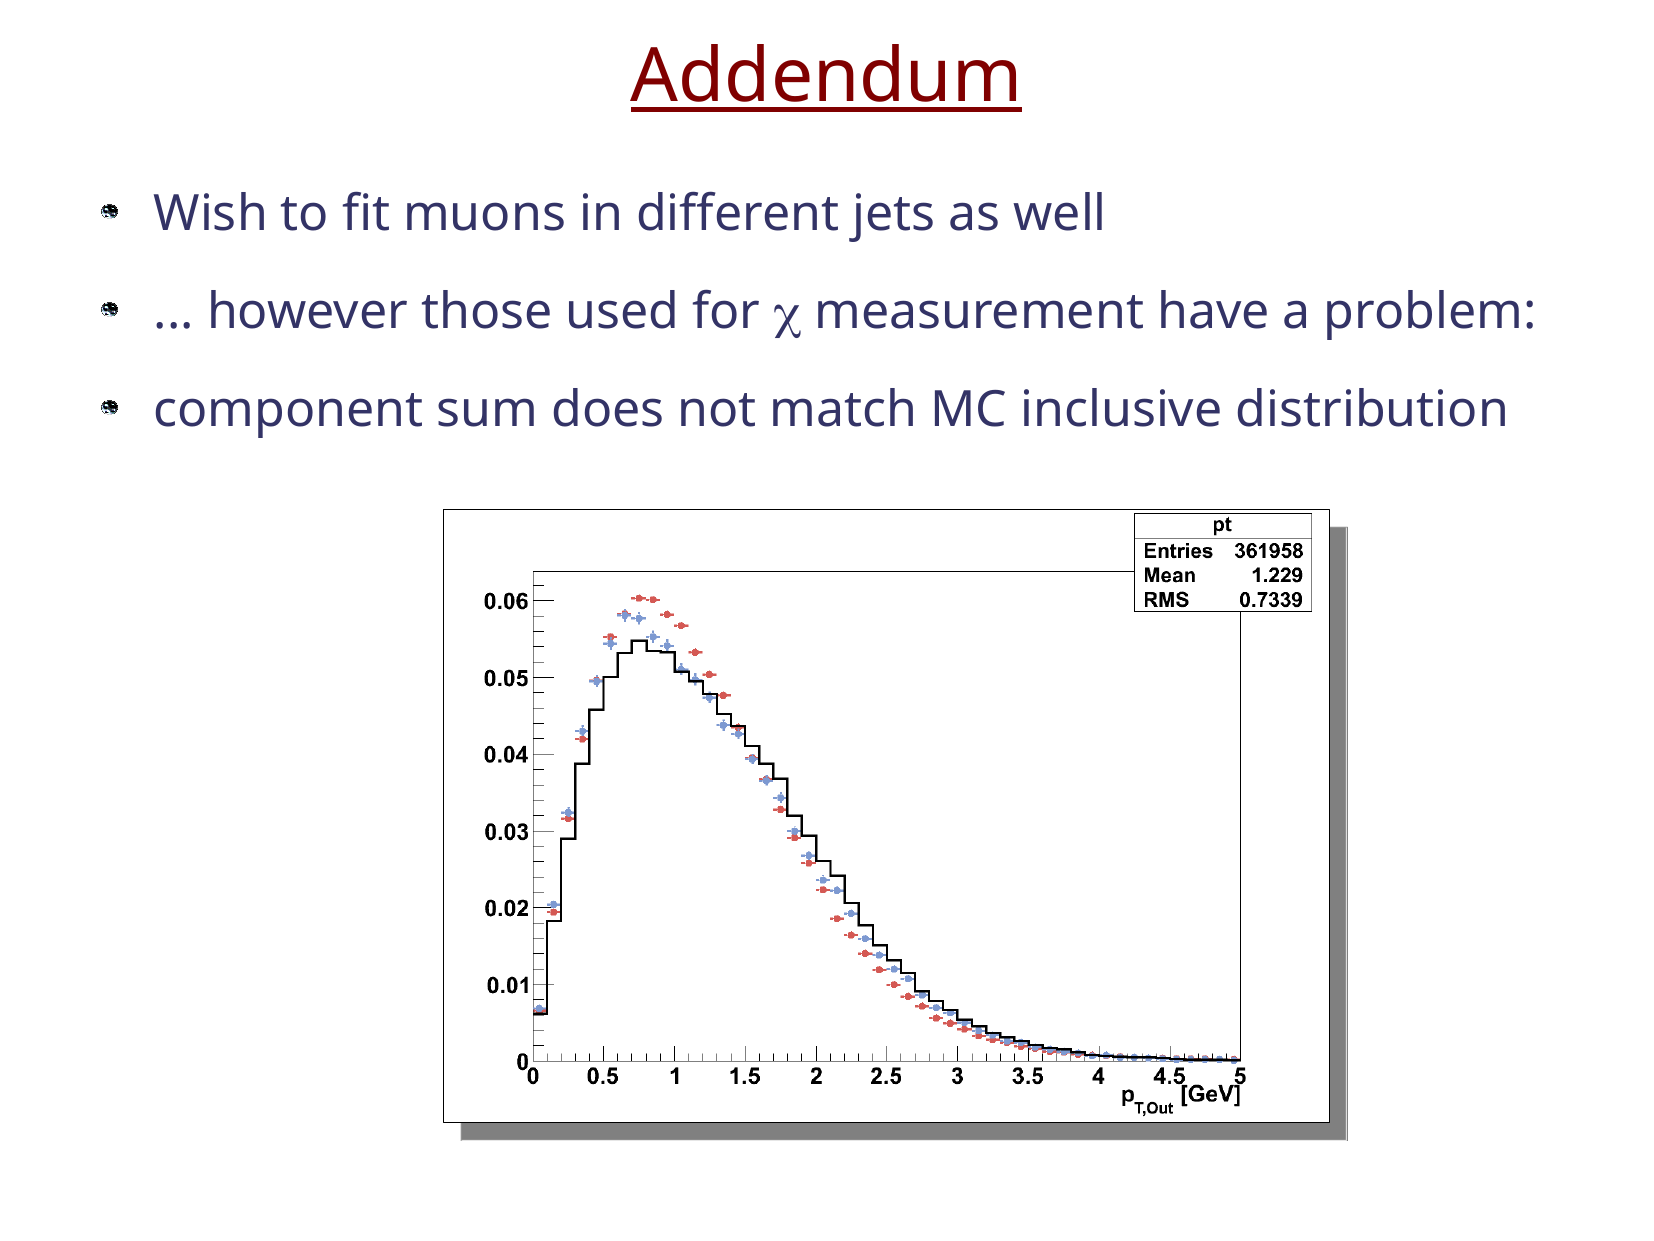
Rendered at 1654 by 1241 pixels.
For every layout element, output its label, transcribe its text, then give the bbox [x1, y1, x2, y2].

picture [444, 510, 1329, 1123]
title Addendum [129, 14, 1524, 130]
list Wish to fit muons in different jets as well ... however those used for c measurement have a problem: component sum does not match MC inclusive distribution [82, 177, 1571, 1094]
